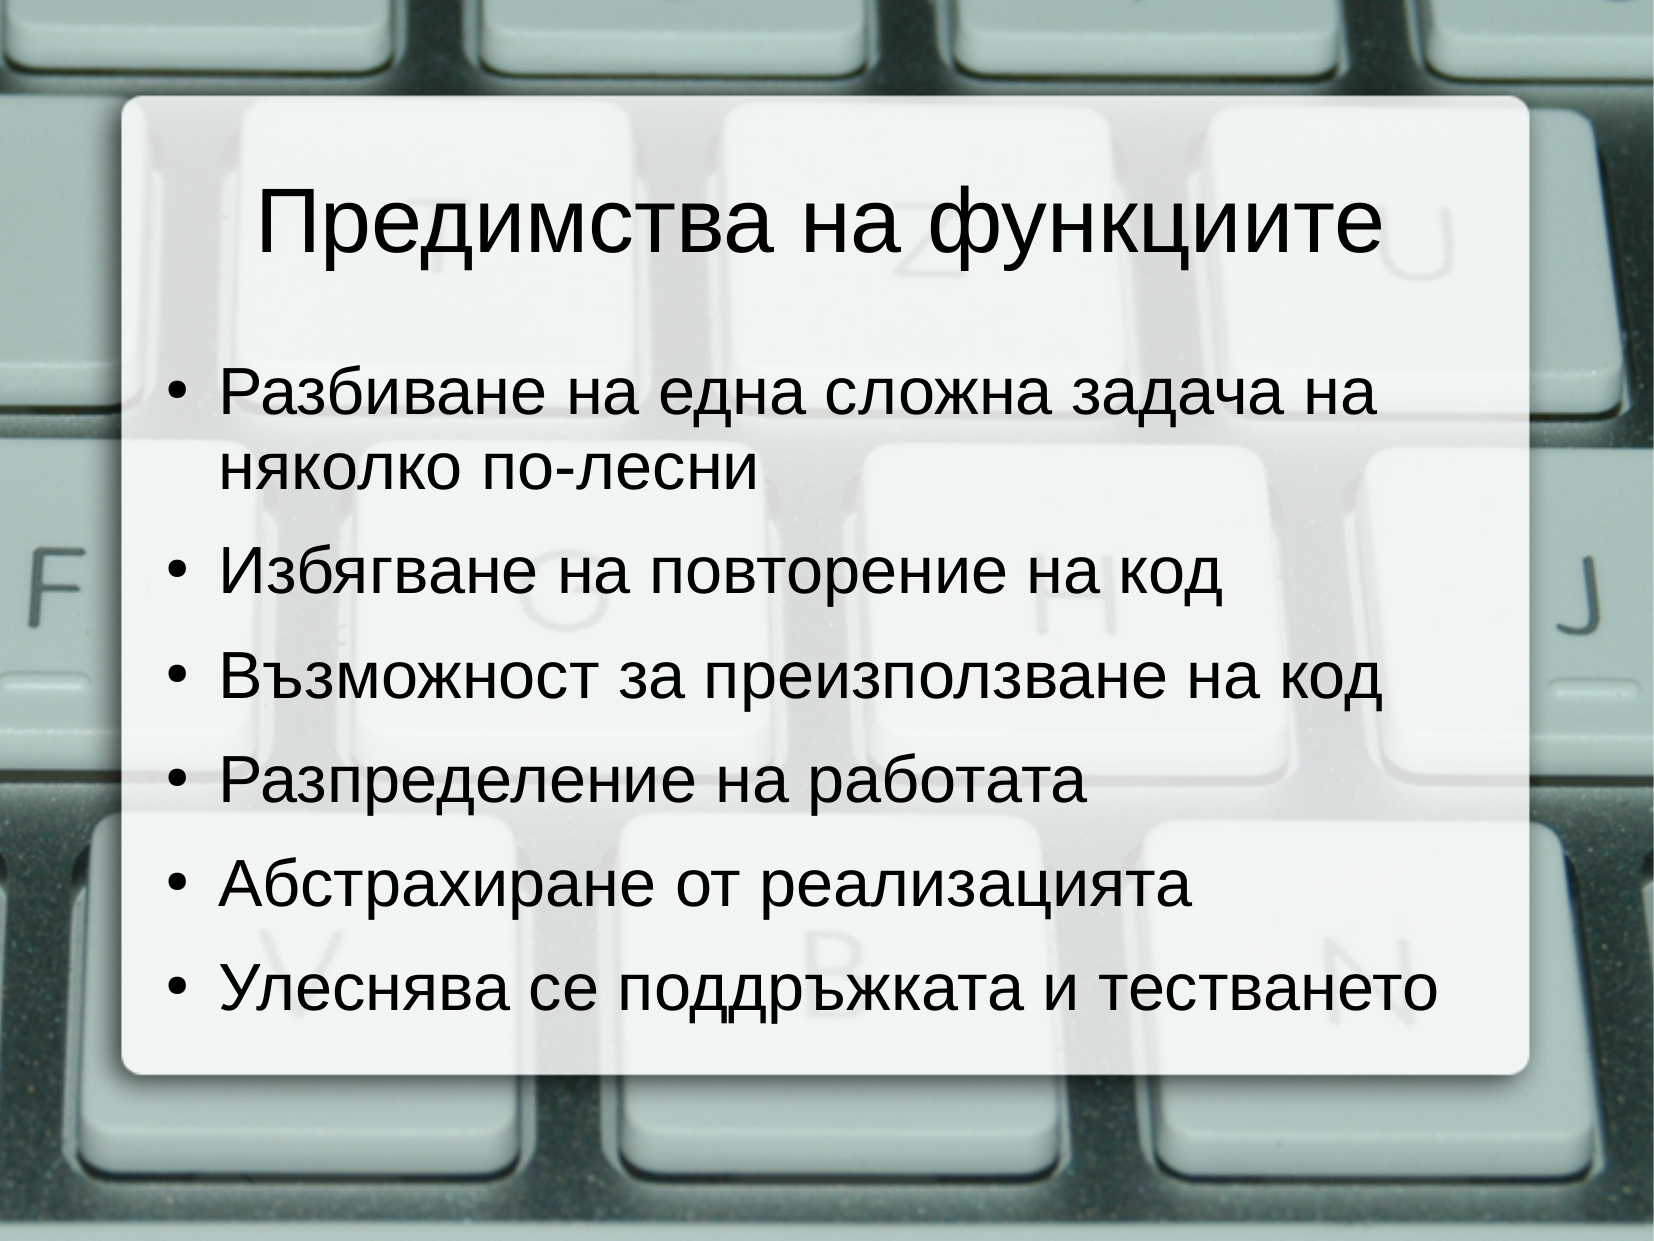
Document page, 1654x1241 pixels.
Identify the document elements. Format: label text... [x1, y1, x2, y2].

picture [0, 0, 1654, 1241]
title Предимства на функциите [135, 117, 1506, 325]
list Разбиване на една сложна задача на няколко по-лесни Избягване на повторение на код Възможност за преизползване на код Разпределение на работата Абстрахиране от реализацията Улеснява се поддръжката и тестването [147, 354, 1506, 1074]
